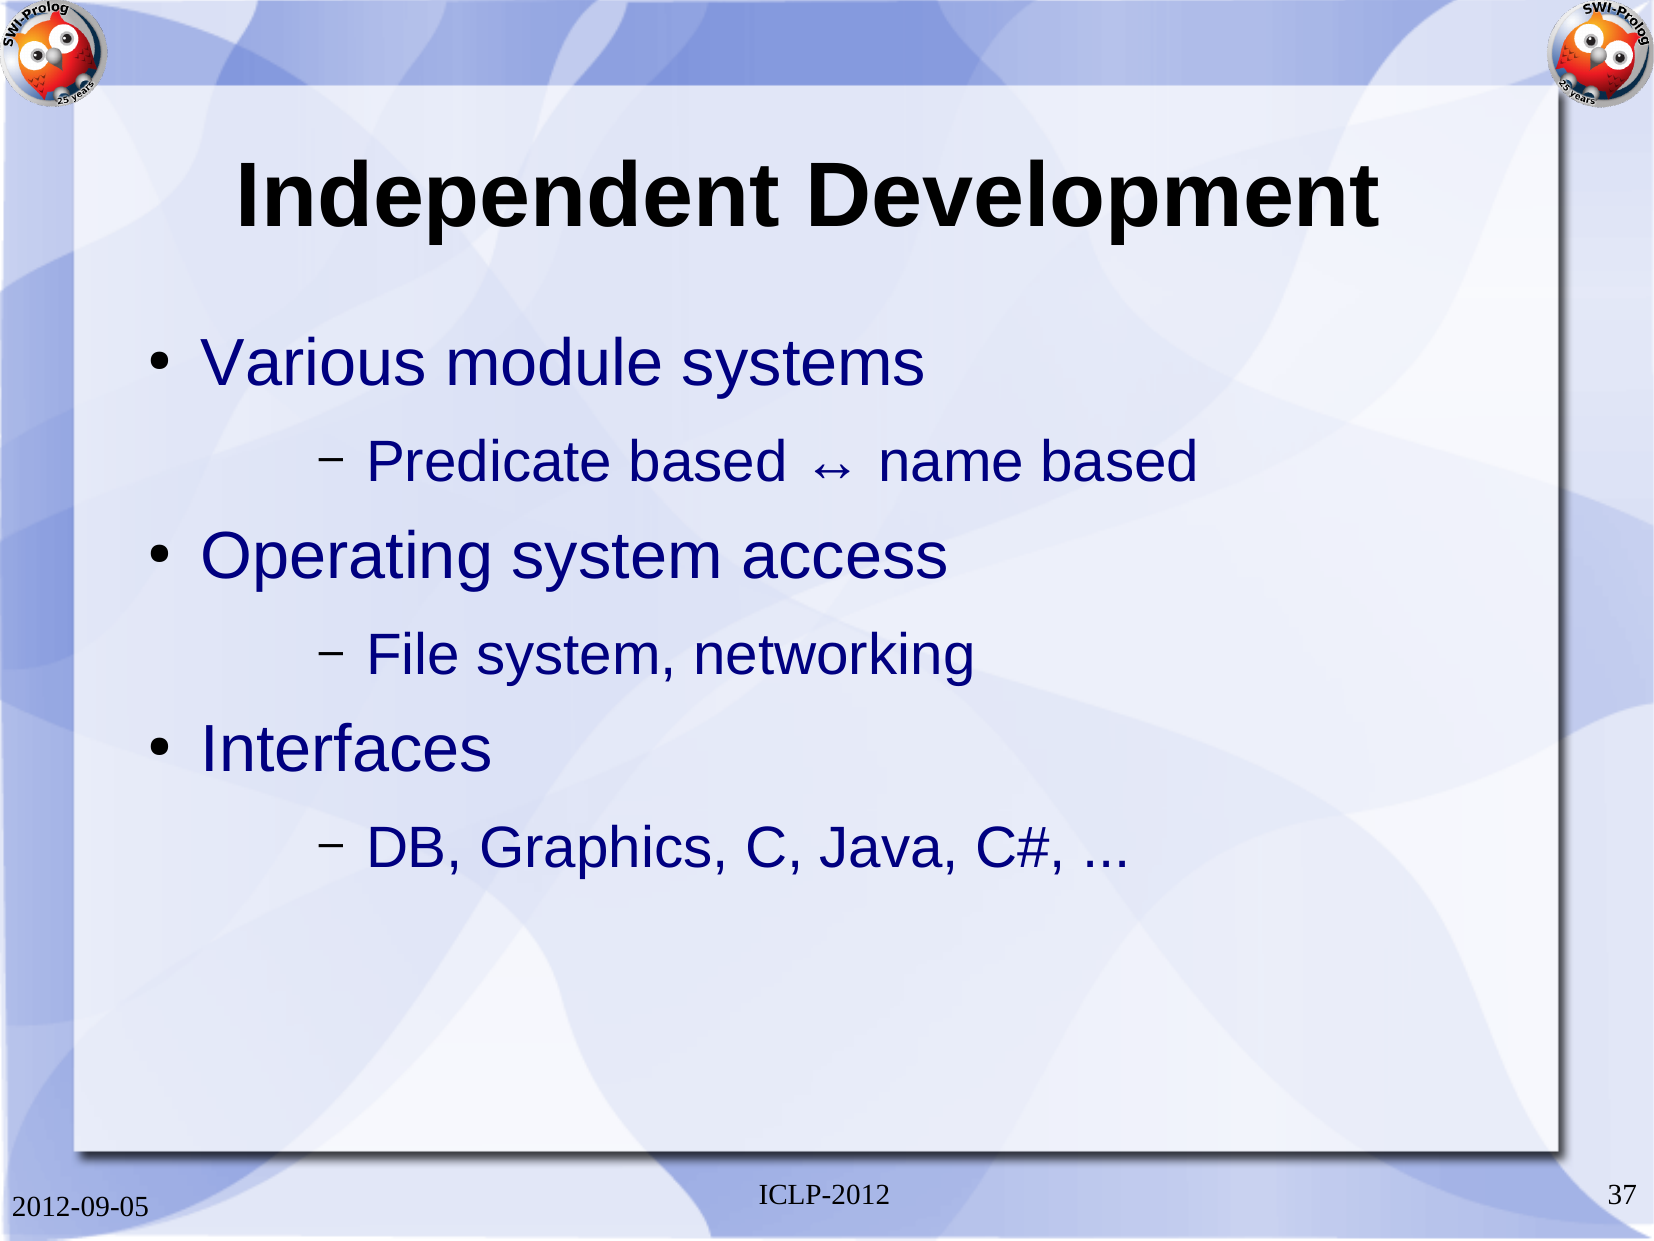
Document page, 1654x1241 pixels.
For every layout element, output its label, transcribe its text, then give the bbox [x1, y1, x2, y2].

picture [0, 0, 1654, 1241]
list Various module systems Predicate based ↔ name based Operating system access File system, networking Interfaces DB, Graphics, C, Java, C#, ... [129, 324, 1489, 1045]
title Independent Development [82, 90, 1536, 298]
